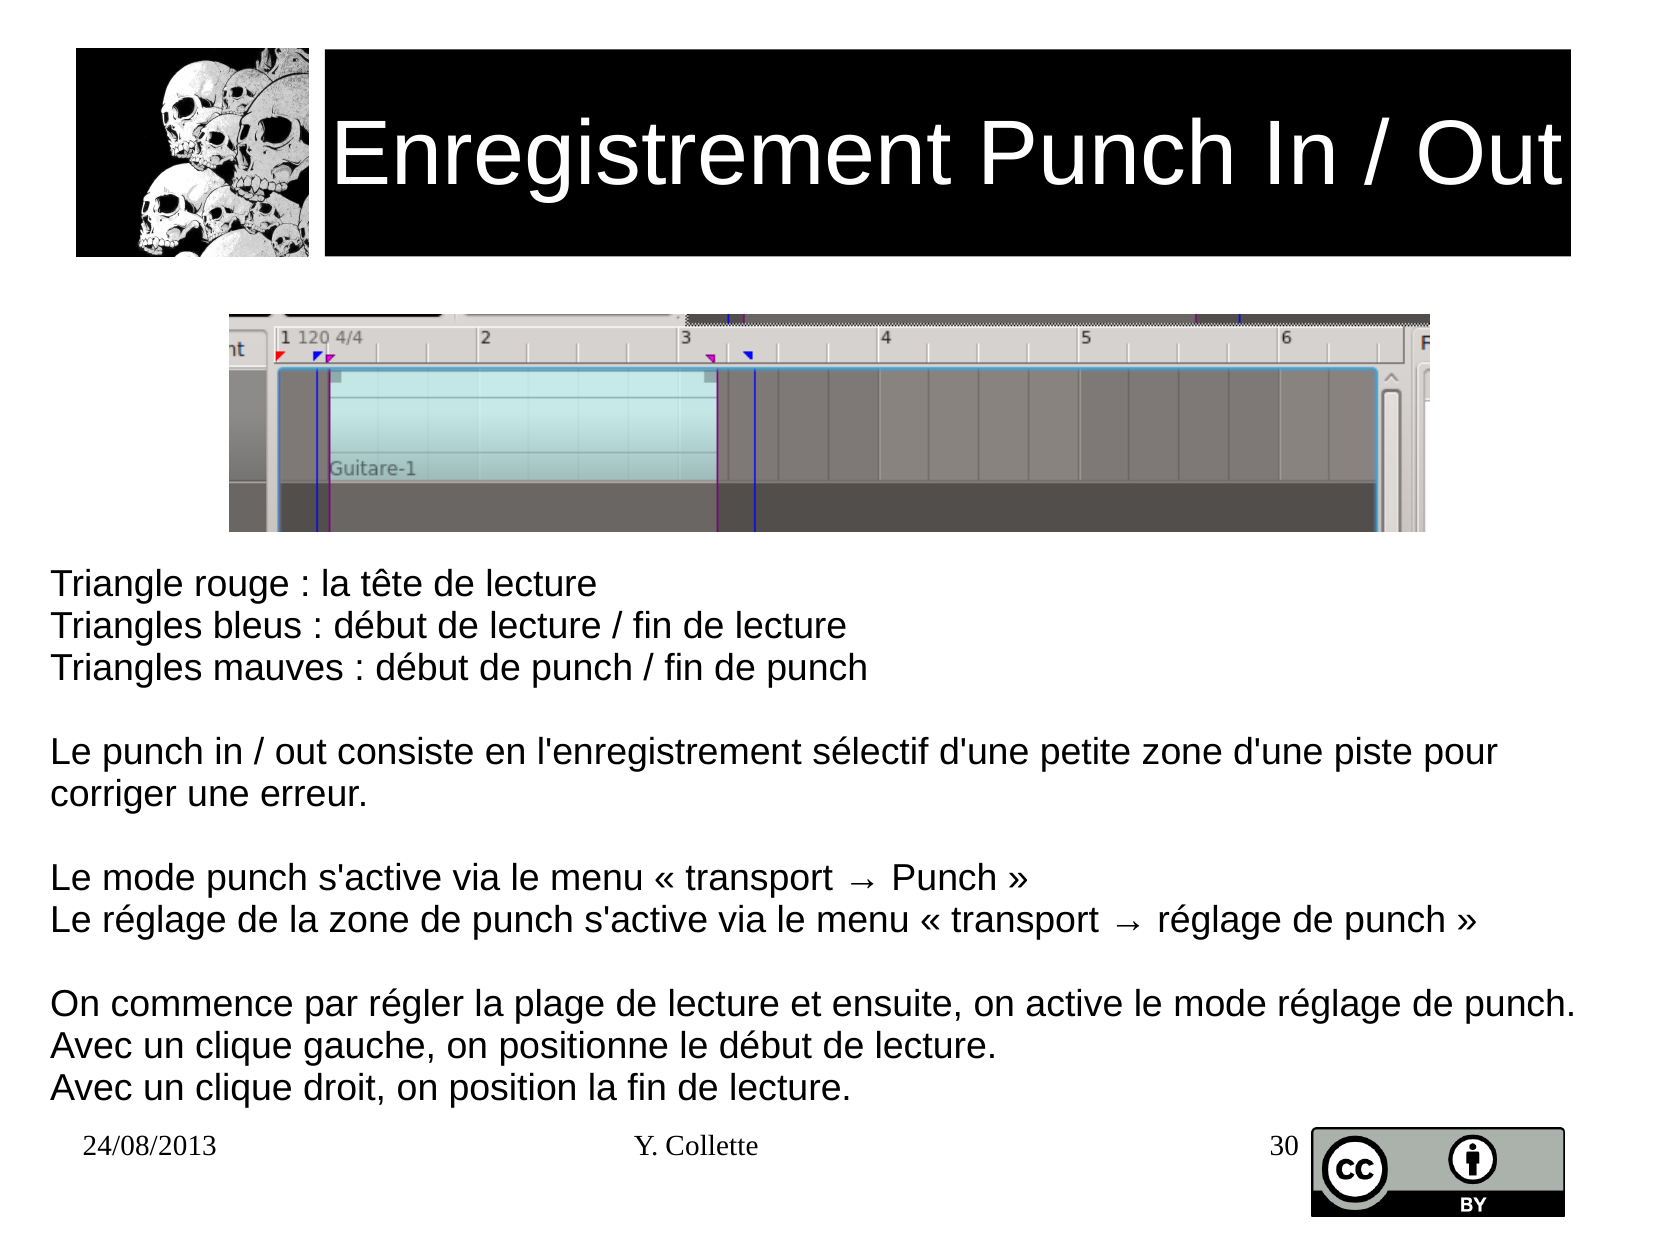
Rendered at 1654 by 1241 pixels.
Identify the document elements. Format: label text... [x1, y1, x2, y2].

picture [229, 314, 1430, 532]
title Enregistrement Punch In / Out [324, 49, 1571, 257]
picture [76, 48, 309, 257]
picture [1311, 1127, 1565, 1217]
text_box Triangle rouge : la tête de lecture Triangles bleus : début de lecture / fin de lecture Triangles mauves : début de punch / fin de punch Le punch in / out consiste en l'enregistrement sélectif d'une petite zone d'une piste pour corriger une erreur. Le mode punch s'active via le menu « transport → Punch » Le réglage de la zone de punch s'active via le menu « transport → réglage de punch » On commence par régler la plage de lecture et ensuite, on active le mode réglage de punch. Avec un clique gauche, on positionne le début de lecture. Avec un clique droit, on position la fin de lecture. [35, 555, 1607, 1116]
